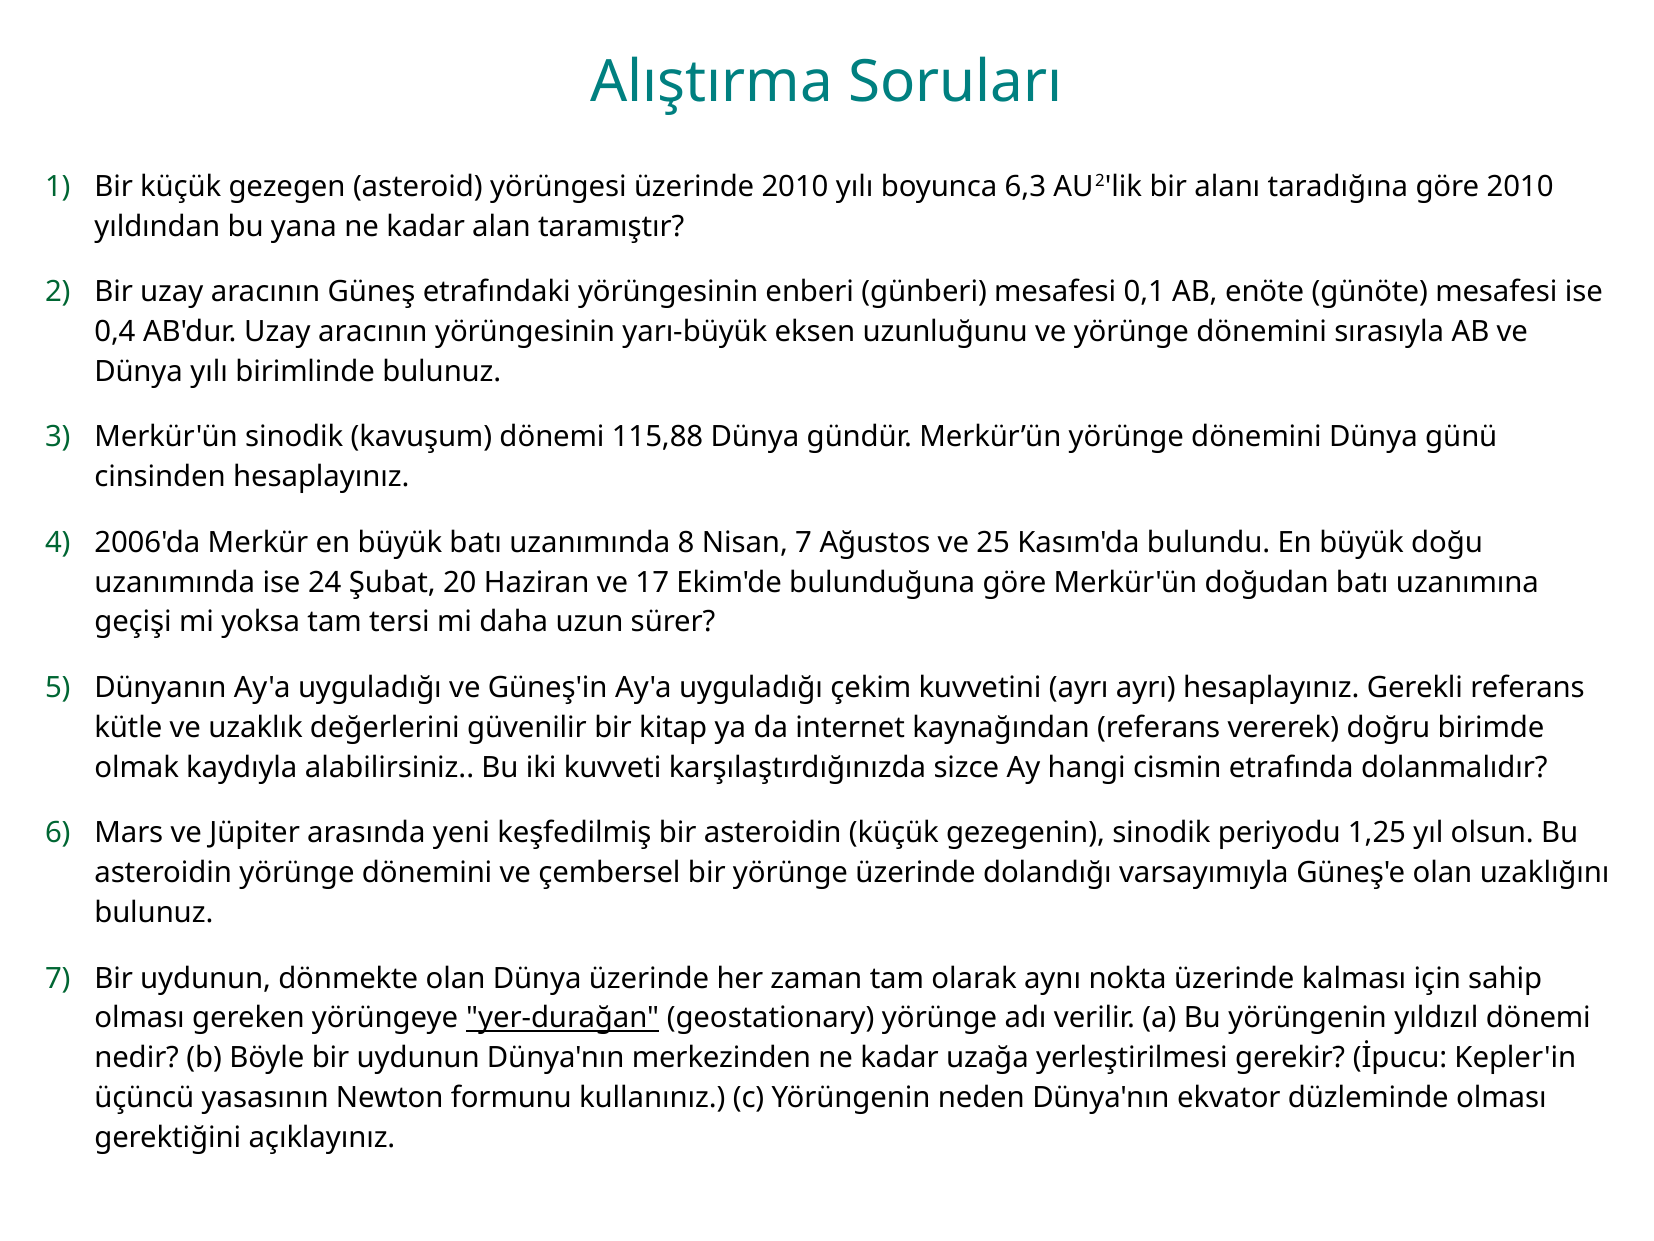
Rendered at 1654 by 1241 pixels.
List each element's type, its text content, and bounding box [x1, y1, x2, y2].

list Bir küçük gezegen (asteroid) yörüngesi üzerinde 2010 yılı boyunca 6,3 AU2'lik bir alanı taradığına göre 2010 yıldından bu yana ne kadar alan taramıştır? Bir uzay aracının Güneş etrafındaki yörüngesinin enberi (günberi) mesafesi 0,1 AB, enöte (günöte) mesafesi ise 0,4 AB'dur. Uzay aracının yörüngesinin yarı-büyük eksen uzunluğunu ve yörünge dönemini sırasıyla AB ve Dünya yılı birimlinde bulunuz. Merkür'ün sinodik (kavuşum) dönemi 115,88 Dünya gündür. Merkür’ün yörünge dönemini Dünya günü cinsinden hesaplayınız. 2006'da Merkür en büyük batı uzanımında 8 Nisan, 7 Ağustos ve 25 Kasım'da bulundu. En büyük doğu uzanımında ise 24 Şubat, 20 Haziran ve 17 Ekim'de bulunduğuna göre Merkür'ün doğudan batı uzanımına geçişi mi yoksa tam tersi mi daha uzun sürer? Dünyanın Ay'a uyguladığı ve Güneş'in Ay'a uyguladığı çekim kuvvetini (ayrı ayrı) hesaplayınız. Gerekli referans kütle ve uzaklık değerlerini güvenilir bir kitap ya da internet kaynağından (referans vererek) doğru birimde olmak kaydıyla alabilirsiniz.. Bu iki kuvveti karşılaştırdığınızda sizce Ay hangi cismin etrafında dolanmalıdır? Mars ve Jüpiter arasında yeni keşfedilmiş bir asteroidin (küçük gezegenin), sinodik periyodu 1,25 yıl olsun. Bu asteroidin yörünge dönemini ve çembersel bir yörünge üzerinde dolandığı varsayımıyla Güneş'e olan uzaklığını bulunuz. Bir uydunun, dönmekte olan Dünya üzerinde her zaman tam olarak aynı nokta üzerinde kalması için sahip olması gereken yörüngeye "yer-durağan" (geostationary) yörünge adı verilir. (a) Bu yörüngenin yıldızıl dönemi nedir? (b) Böyle bir uydunun Dünya'nın merkezinden ne kadar uzağa yerleştirilmesi gerekir? (İpucu: Kepler'in üçüncü yasasının Newton formunu kullanınız.) (c) Yörüngenin neden Dünya'nın ekvator düzleminde olması gerektiğini açıklayınız. [45, 165, 1621, 1171]
title Alıştırma Soruları [82, 31, 1571, 127]
